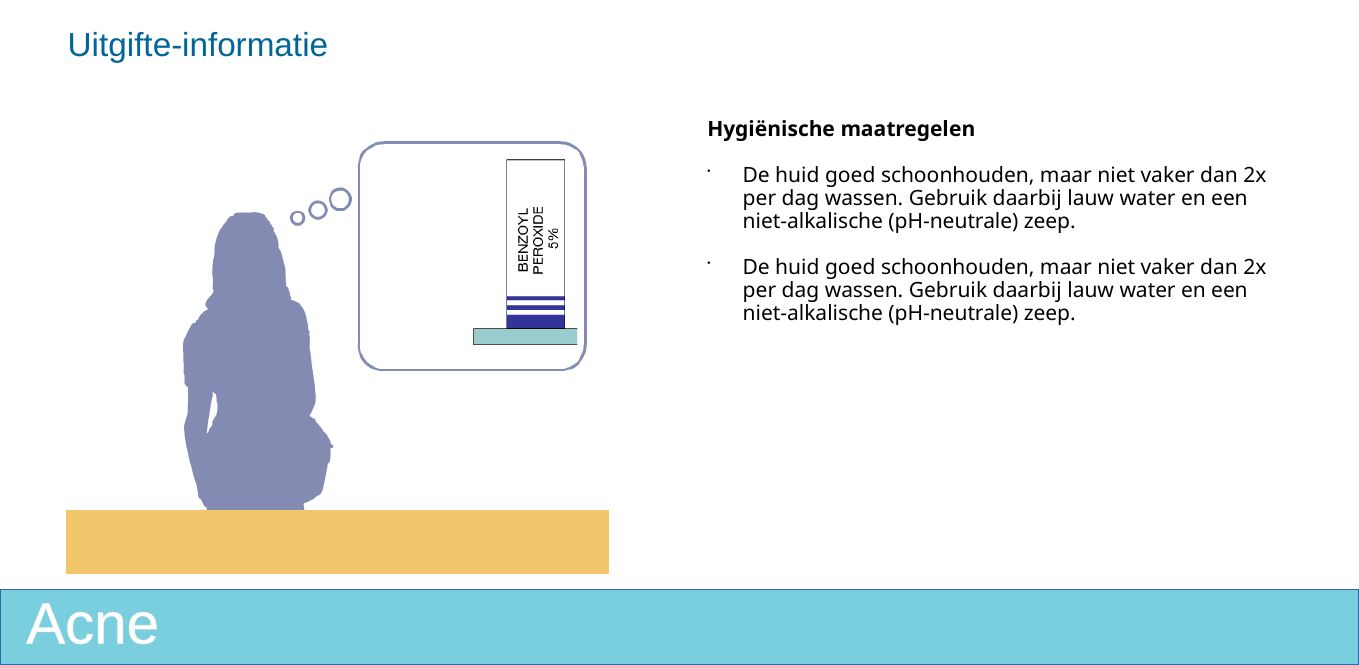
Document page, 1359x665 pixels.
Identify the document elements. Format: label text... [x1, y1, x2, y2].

title Uitgifte-informatie [67, 26, 1291, 101]
title Acne [26, 590, 448, 665]
text_box Hygiënische maatregelen De huid goed schoonhouden, maar niet vaker dan 2x per dag wassen. Gebruik daarbij lauw water en een niet-alkalische (pH-neutrale) zeep. De huid goed schoonhouden, maar niet vaker dan 2x per dag wassen. Gebruik daarbij lauw water en een niet-alkalische (pH-neutrale) zeep. [692, 110, 1299, 420]
picture [66, 118, 609, 574]
text_box [0, 589, 1359, 665]
